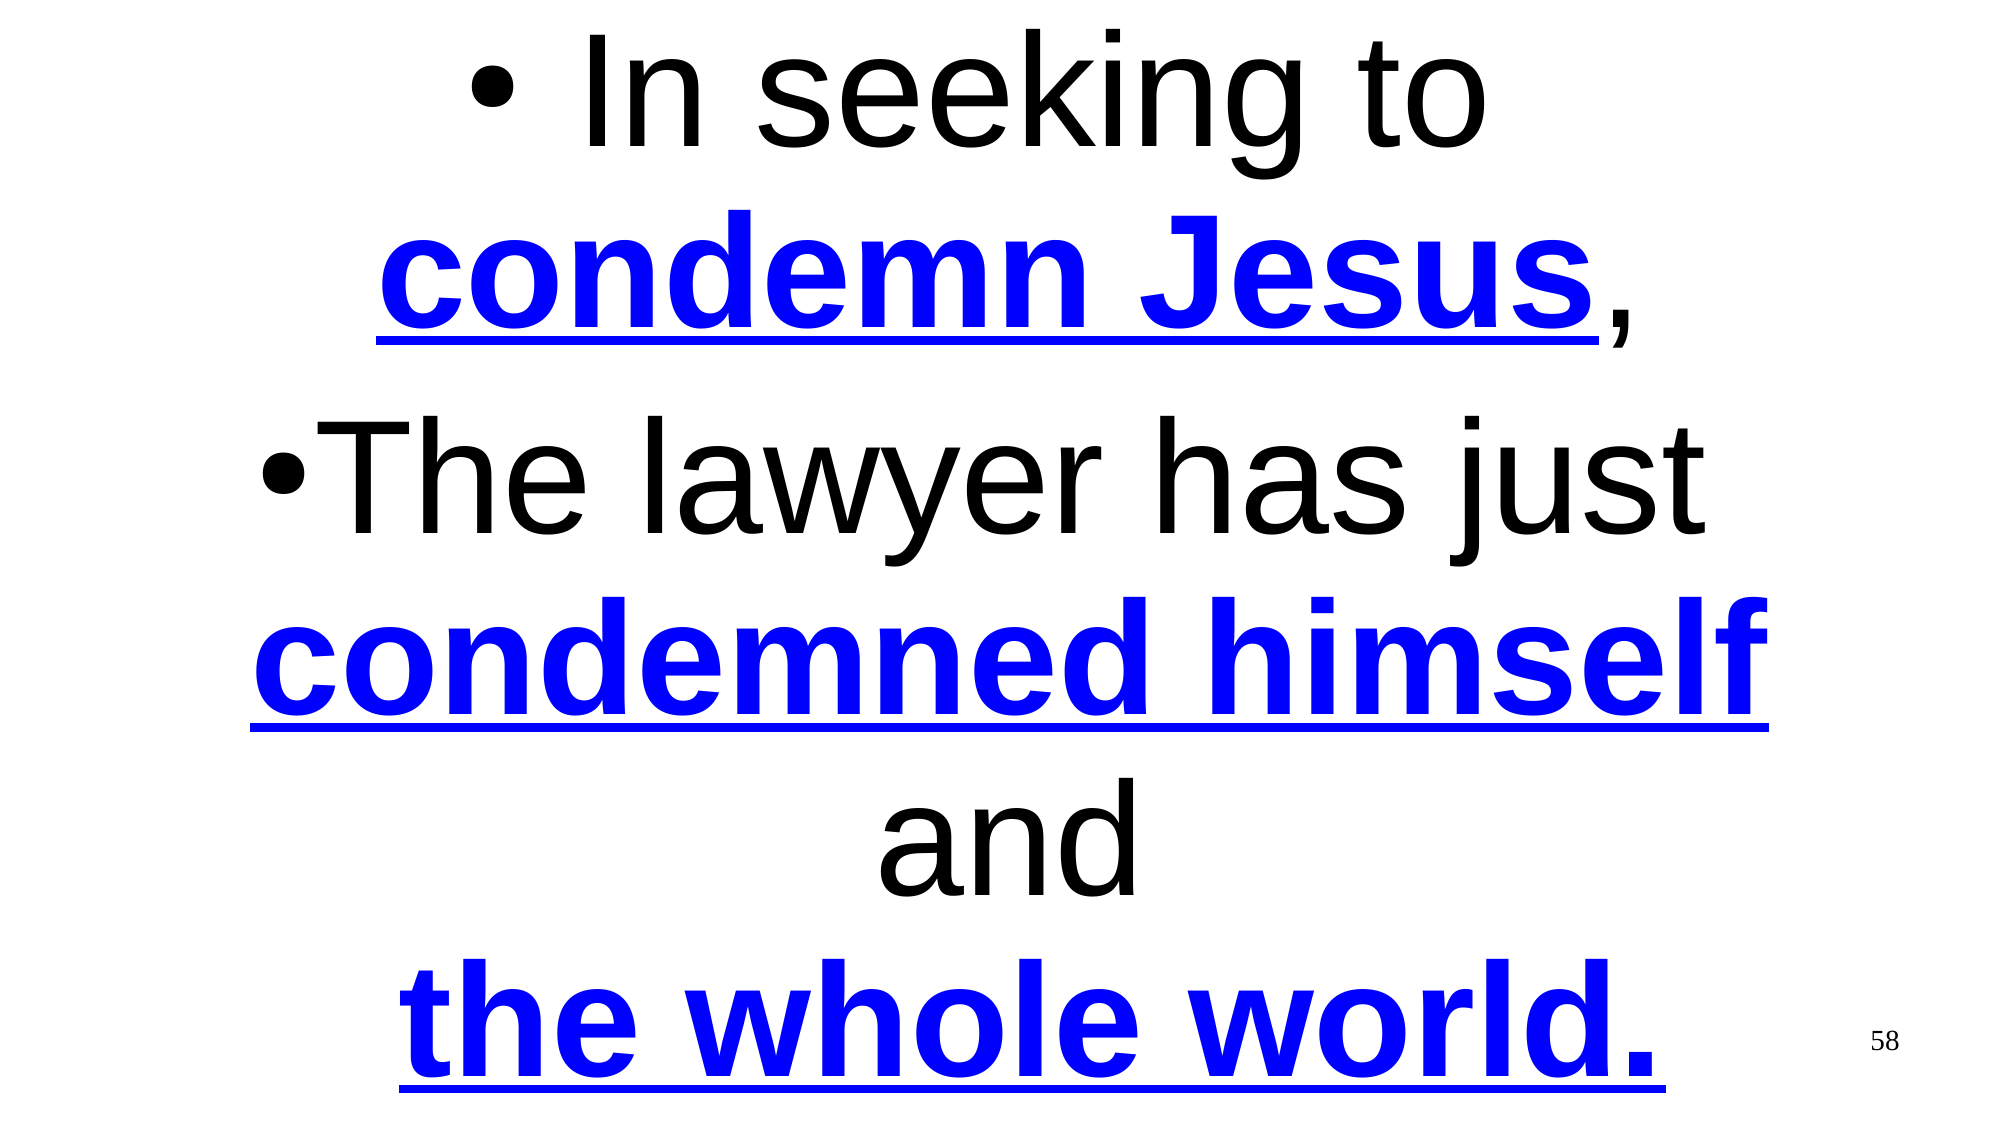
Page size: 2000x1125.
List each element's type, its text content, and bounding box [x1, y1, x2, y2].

list In seeking to condemn Jesus, The lawyer has just condemned himself and the whole world. [0, 0, 1996, 1123]
